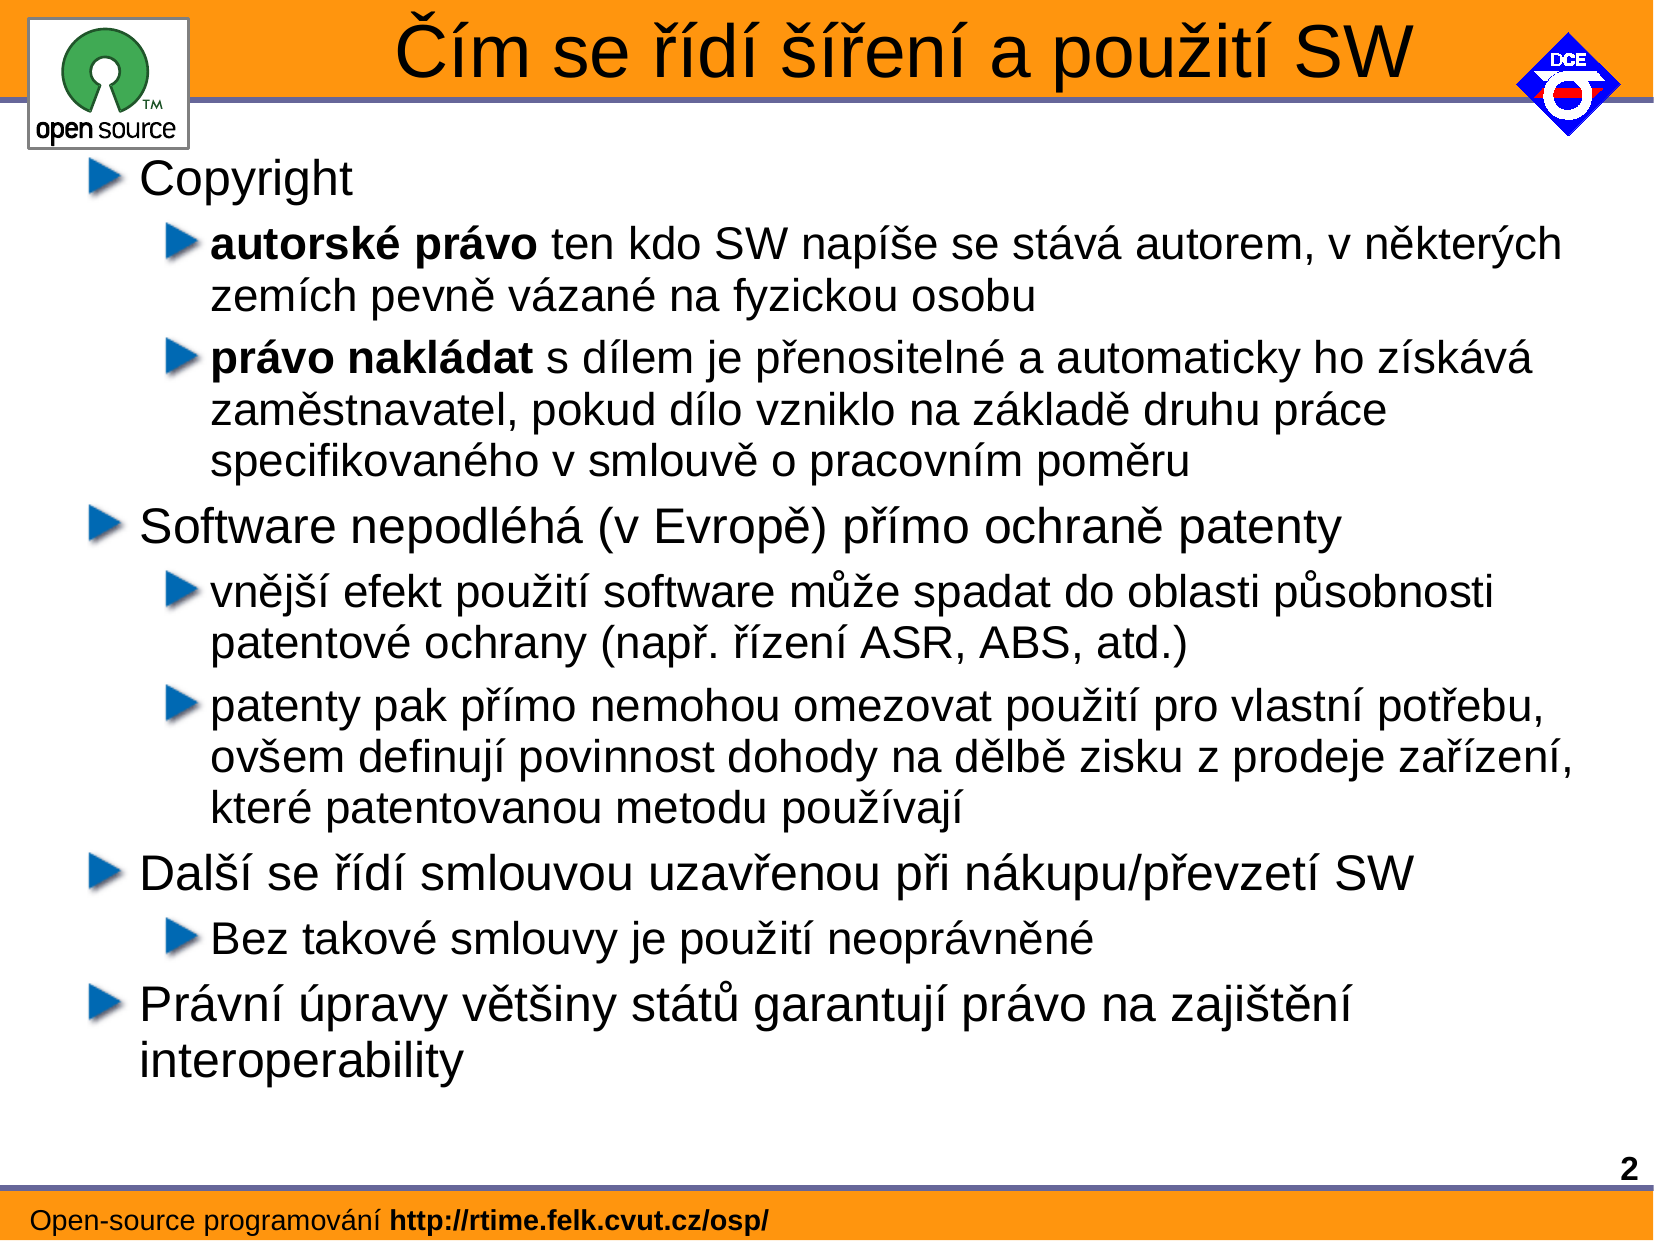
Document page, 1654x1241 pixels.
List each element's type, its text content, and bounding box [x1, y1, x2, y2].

list Copyright autorské právo ten kdo SW napíše se stává autorem, v některých zemích pevně vázané na fyzickou osobu právo nakládat s dílem je přenositelné a automaticky ho získává zaměstnavatel, pokud dílo vzniklo na základě druhu práce specifikovaného v smlouvě o pracovním poměru Software nepodléhá (v Evropě) přímo ochraně patenty vnější efekt použití software může spadat do oblasti působnosti patentové ochrany (např. řízení ASR, ABS, atd.) patenty pak přímo nemohou omezovat použití pro vlastní potřebu, ovšem definují povinnost dohody na dělbě zisku z prodeje zařízení, které patentovanou metodu používají Další se řídí smlouvou uzavřenou při nákupu/převzetí SW Bez takové smlouvy je použití neoprávněné Právní úpravy většiny států garantují právo na zajištění interoperability [68, 150, 1592, 1185]
title Čím se řídí šíření a použití SW [178, 4, 1631, 98]
